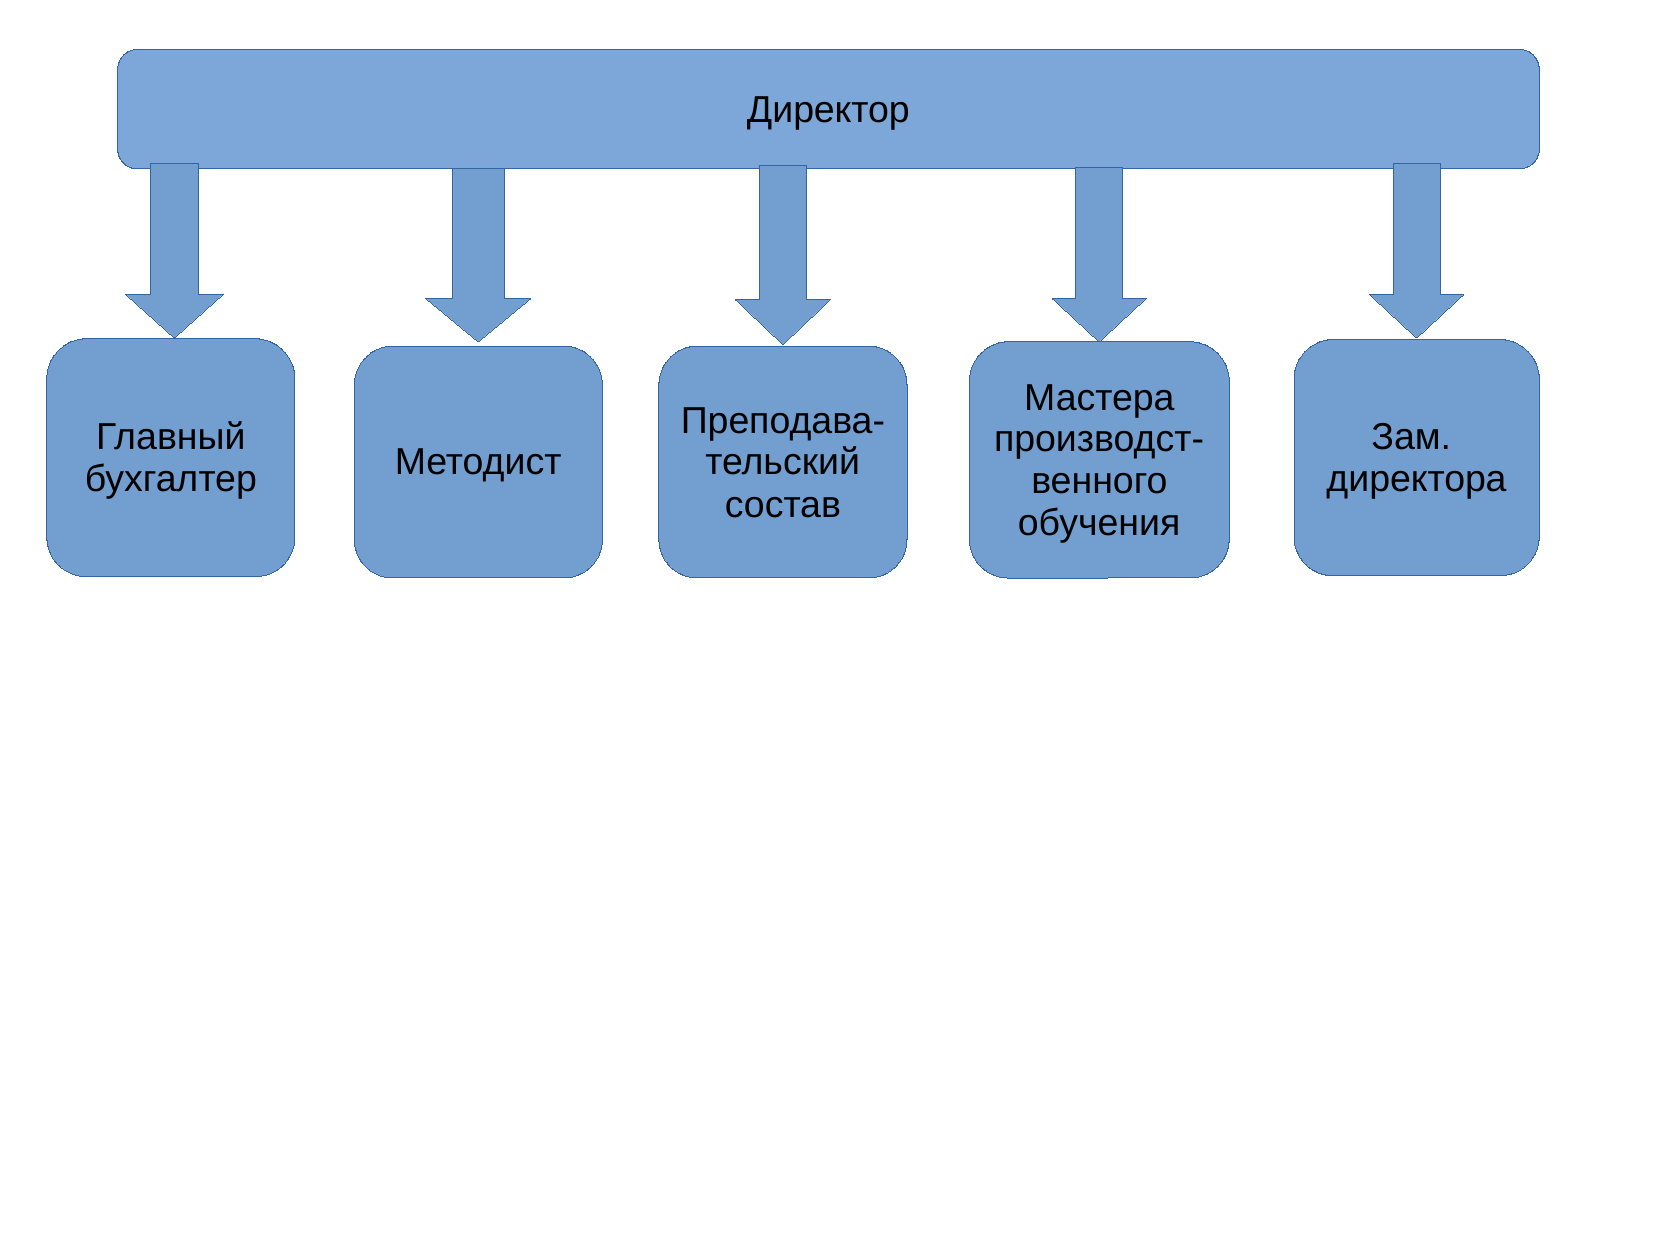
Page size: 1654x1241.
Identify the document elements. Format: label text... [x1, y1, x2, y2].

text_box [735, 165, 831, 345]
text_box Преподава- тельский состав [658, 346, 908, 578]
text_box [1369, 163, 1464, 338]
text_box Мастера производст- венного обучения [969, 341, 1230, 579]
text_box Директор [117, 49, 1540, 169]
text_box Зам. директора [1294, 339, 1540, 576]
text_box [125, 163, 224, 338]
text_box Методист [354, 346, 603, 578]
text_box [425, 168, 531, 342]
text_box [1052, 167, 1147, 341]
text_box Главный бухгалтер [46, 338, 295, 577]
